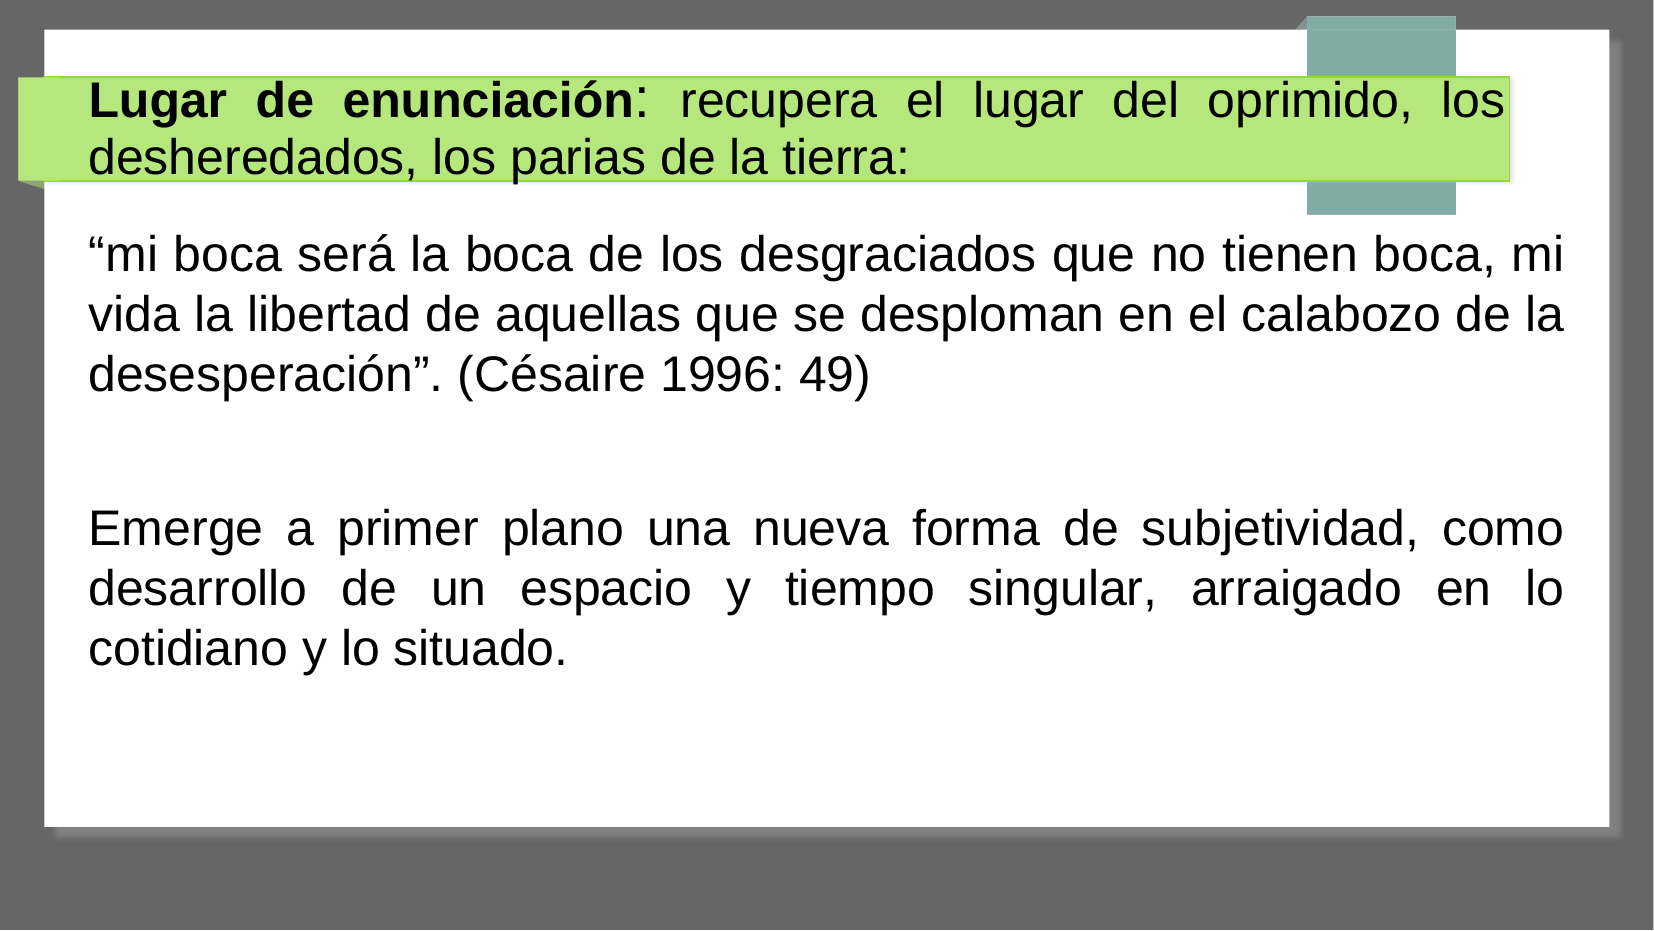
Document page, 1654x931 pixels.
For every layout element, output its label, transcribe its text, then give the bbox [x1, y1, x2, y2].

list “mi boca será la boca de los desgraciados que no tienen boca, mi vida la libertad de aquellas que se desploman en el calabozo de la desesperación”. (Césaire 1996: 49) Emerge a primer plano una nueva forma de subjetividad, como desarrollo de un espacio y tiempo singular, arraigado en lo cotidiano y lo situado. [88, 221, 1565, 813]
title Lugar de enunciación: recupera el lugar del oprimido, los desheredados, los parias de la tierra: [88, 66, 1506, 185]
